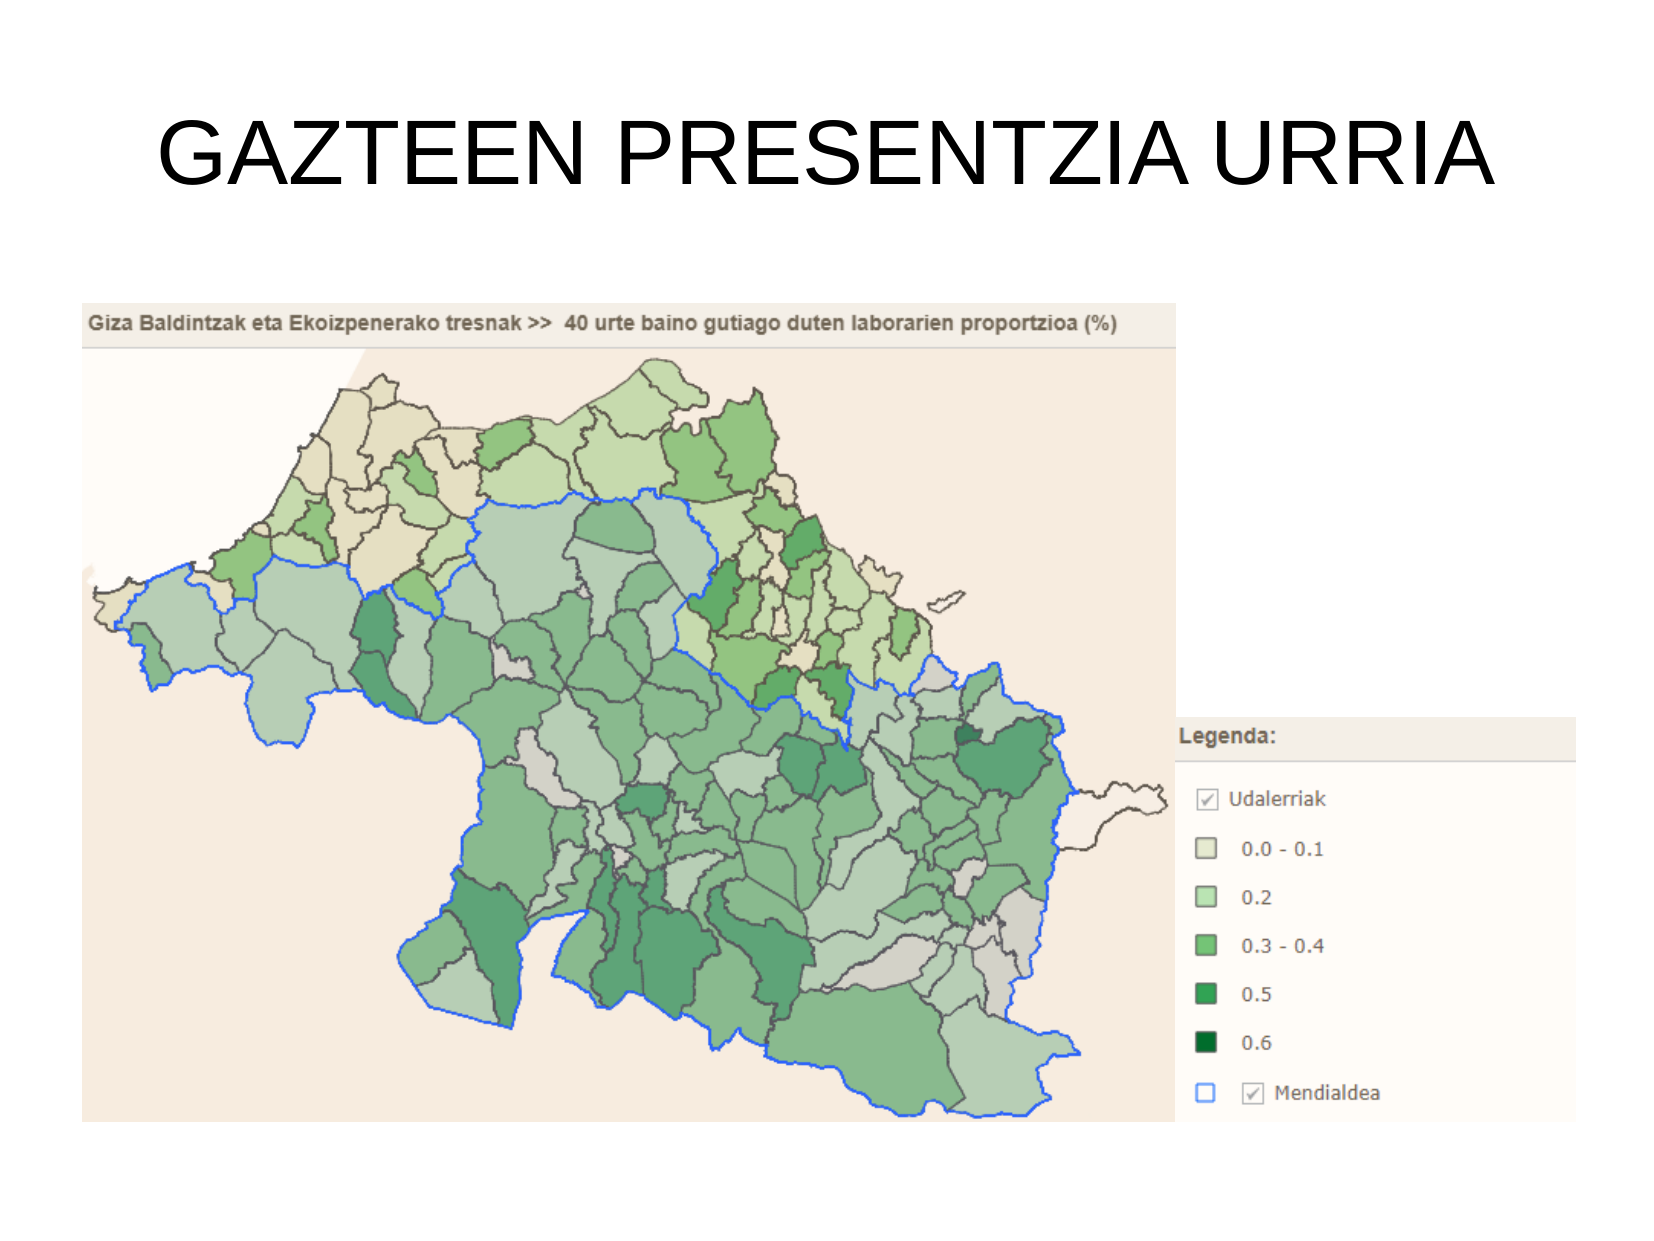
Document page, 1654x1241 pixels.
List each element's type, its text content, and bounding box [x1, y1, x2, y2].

title GAZTEEN PRESENTZIA URRIA [82, 49, 1571, 257]
picture [82, 303, 1576, 1123]
